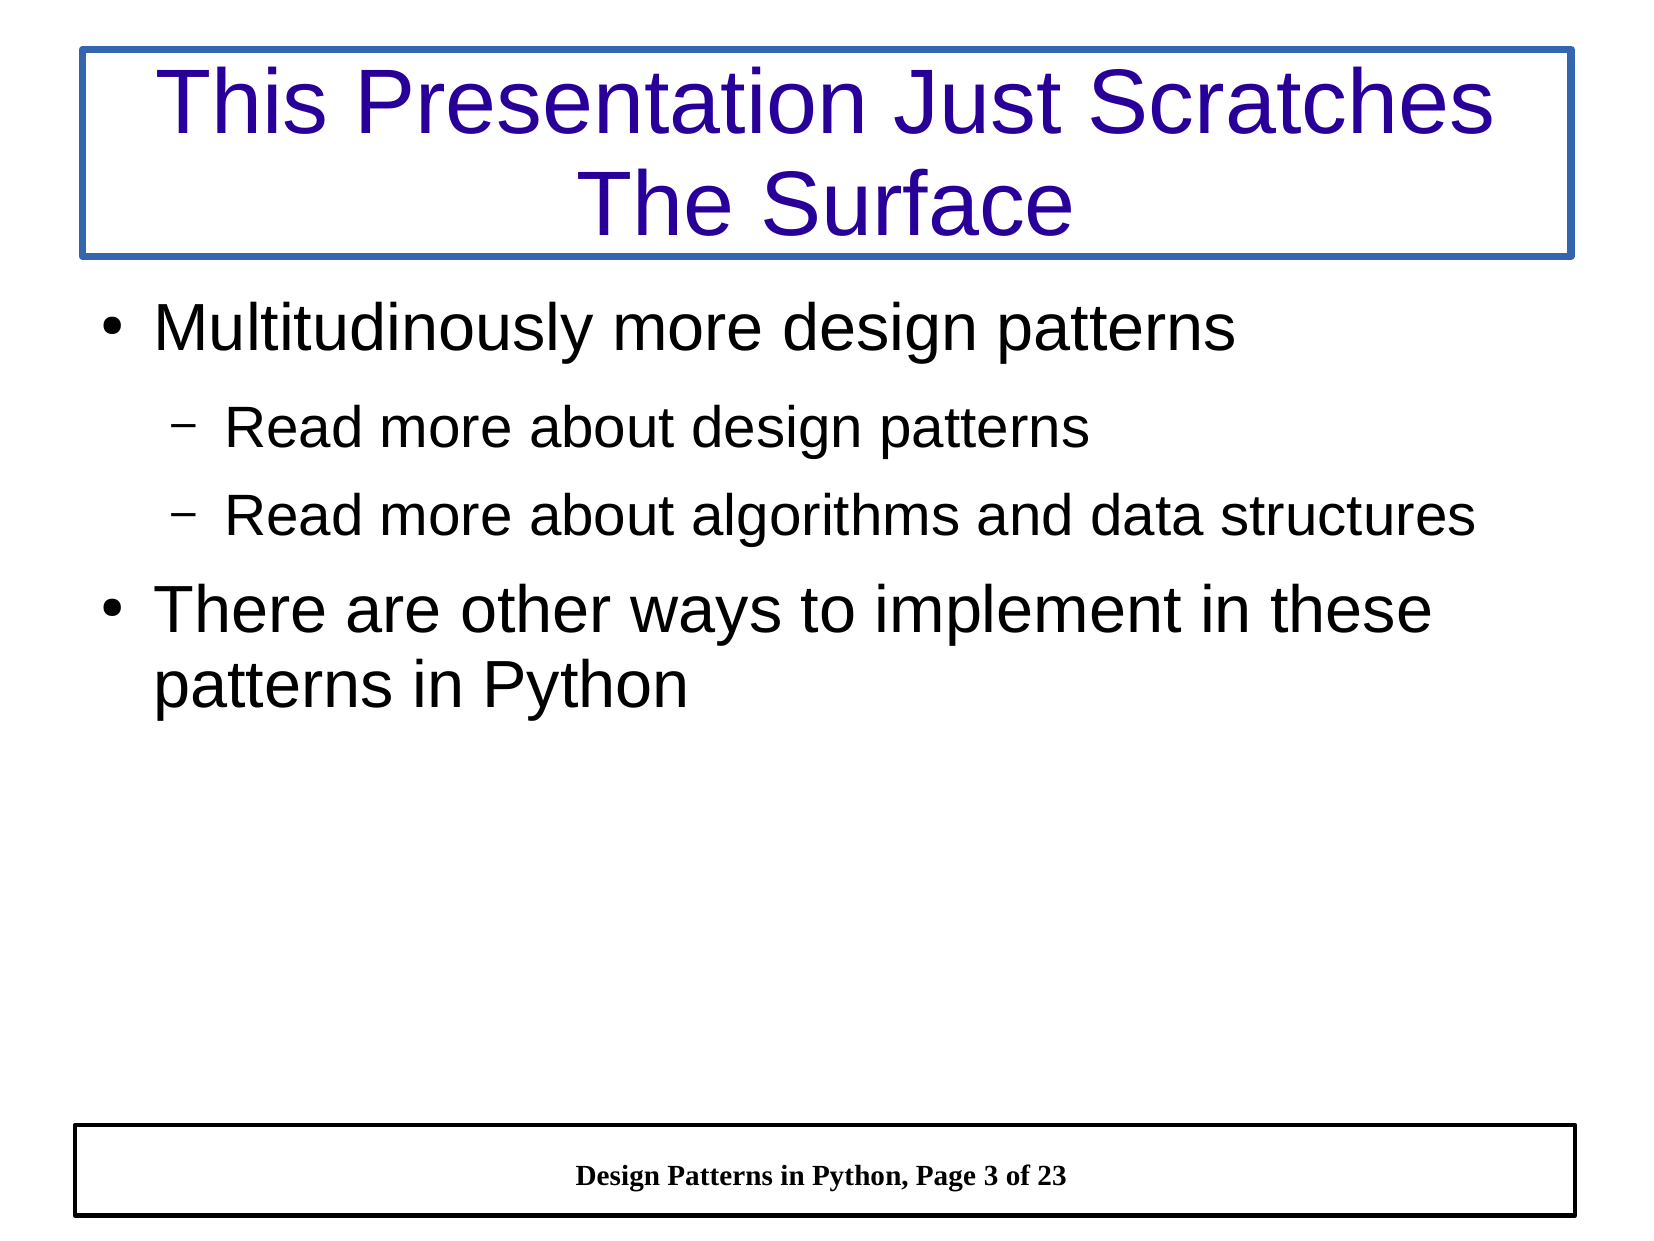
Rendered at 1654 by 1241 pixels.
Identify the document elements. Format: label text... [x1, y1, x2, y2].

title This Presentation Just Scratches The Surface [82, 49, 1571, 257]
list Multitudinously more design patterns Read more about design patterns Read more about algorithms and data structures There are other ways to implement in these patterns in Python [82, 290, 1571, 1010]
